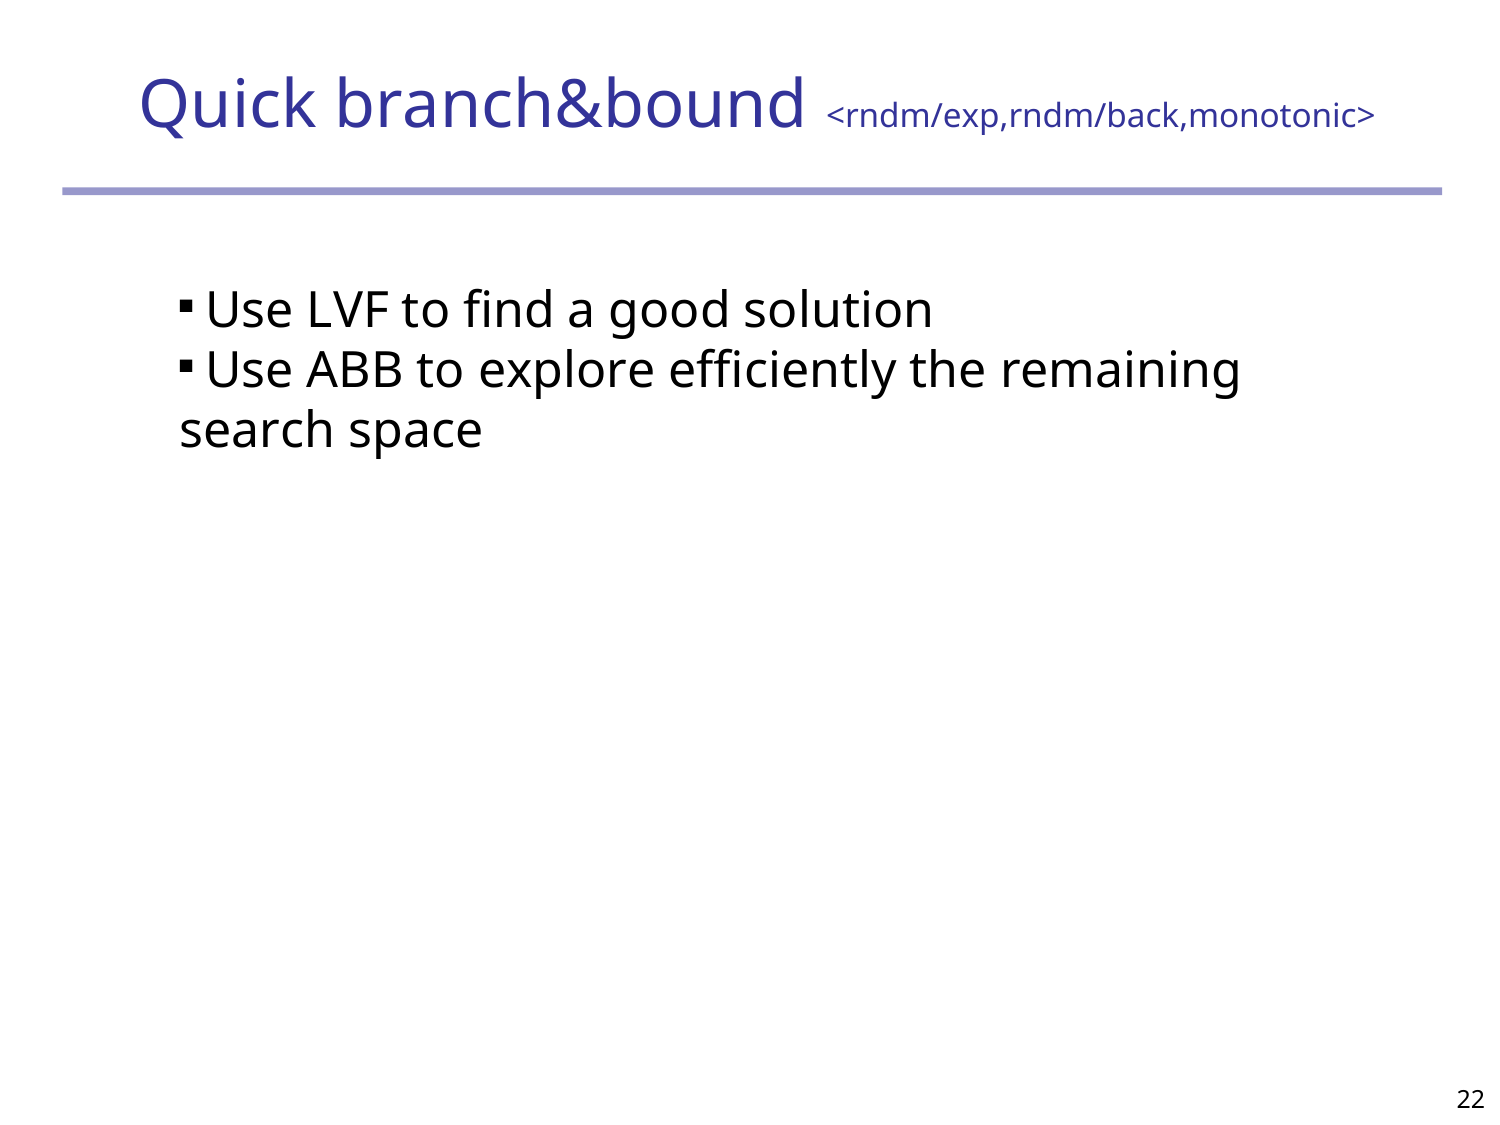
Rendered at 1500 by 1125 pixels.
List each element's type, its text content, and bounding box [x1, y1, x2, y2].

text_box <number> [1187, 1050, 1500, 1125]
list [62, 148, 1426, 999]
title Quick branch&bound <rndm/exp,rndm/back,monotonic> [60, 32, 1456, 170]
text_box Use LVF to find a good solution Use ABB to explore efficiently the remaining search space [165, 270, 1381, 465]
